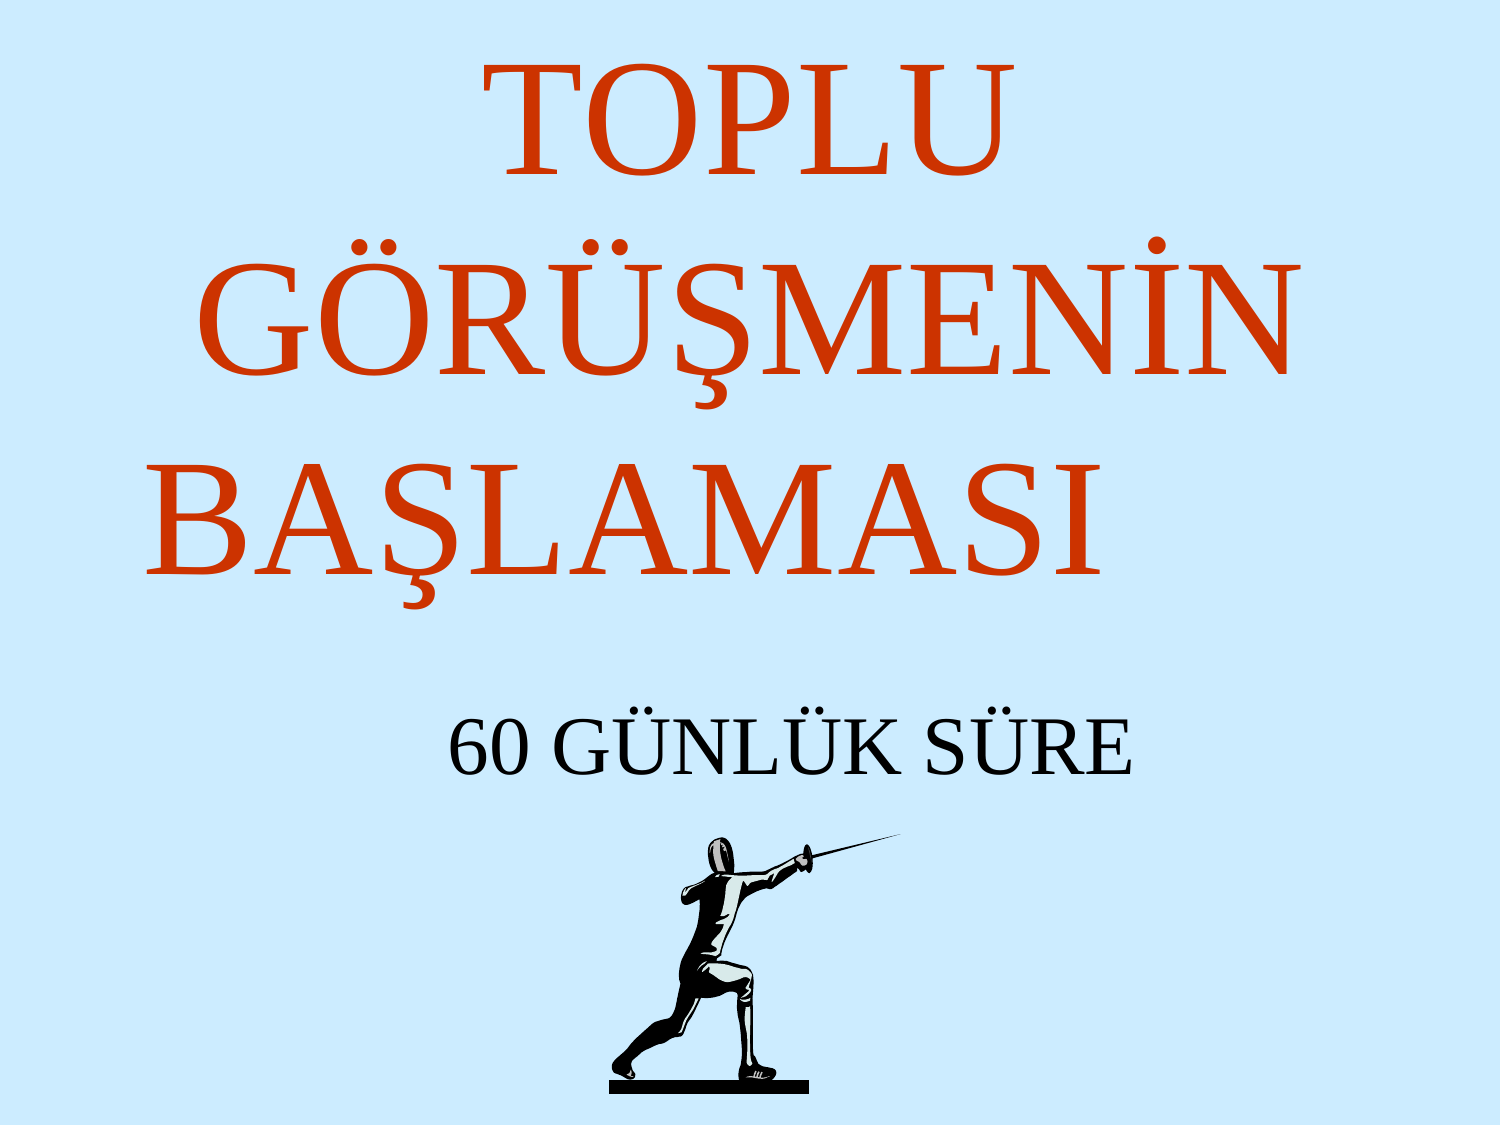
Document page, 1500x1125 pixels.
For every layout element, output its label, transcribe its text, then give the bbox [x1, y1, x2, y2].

picture [608, 834, 901, 1094]
title TOPLU GÖRÜŞMENİN BAŞLAMASI 60 GÜNLÜK SÜRE [112, 0, 1388, 816]
